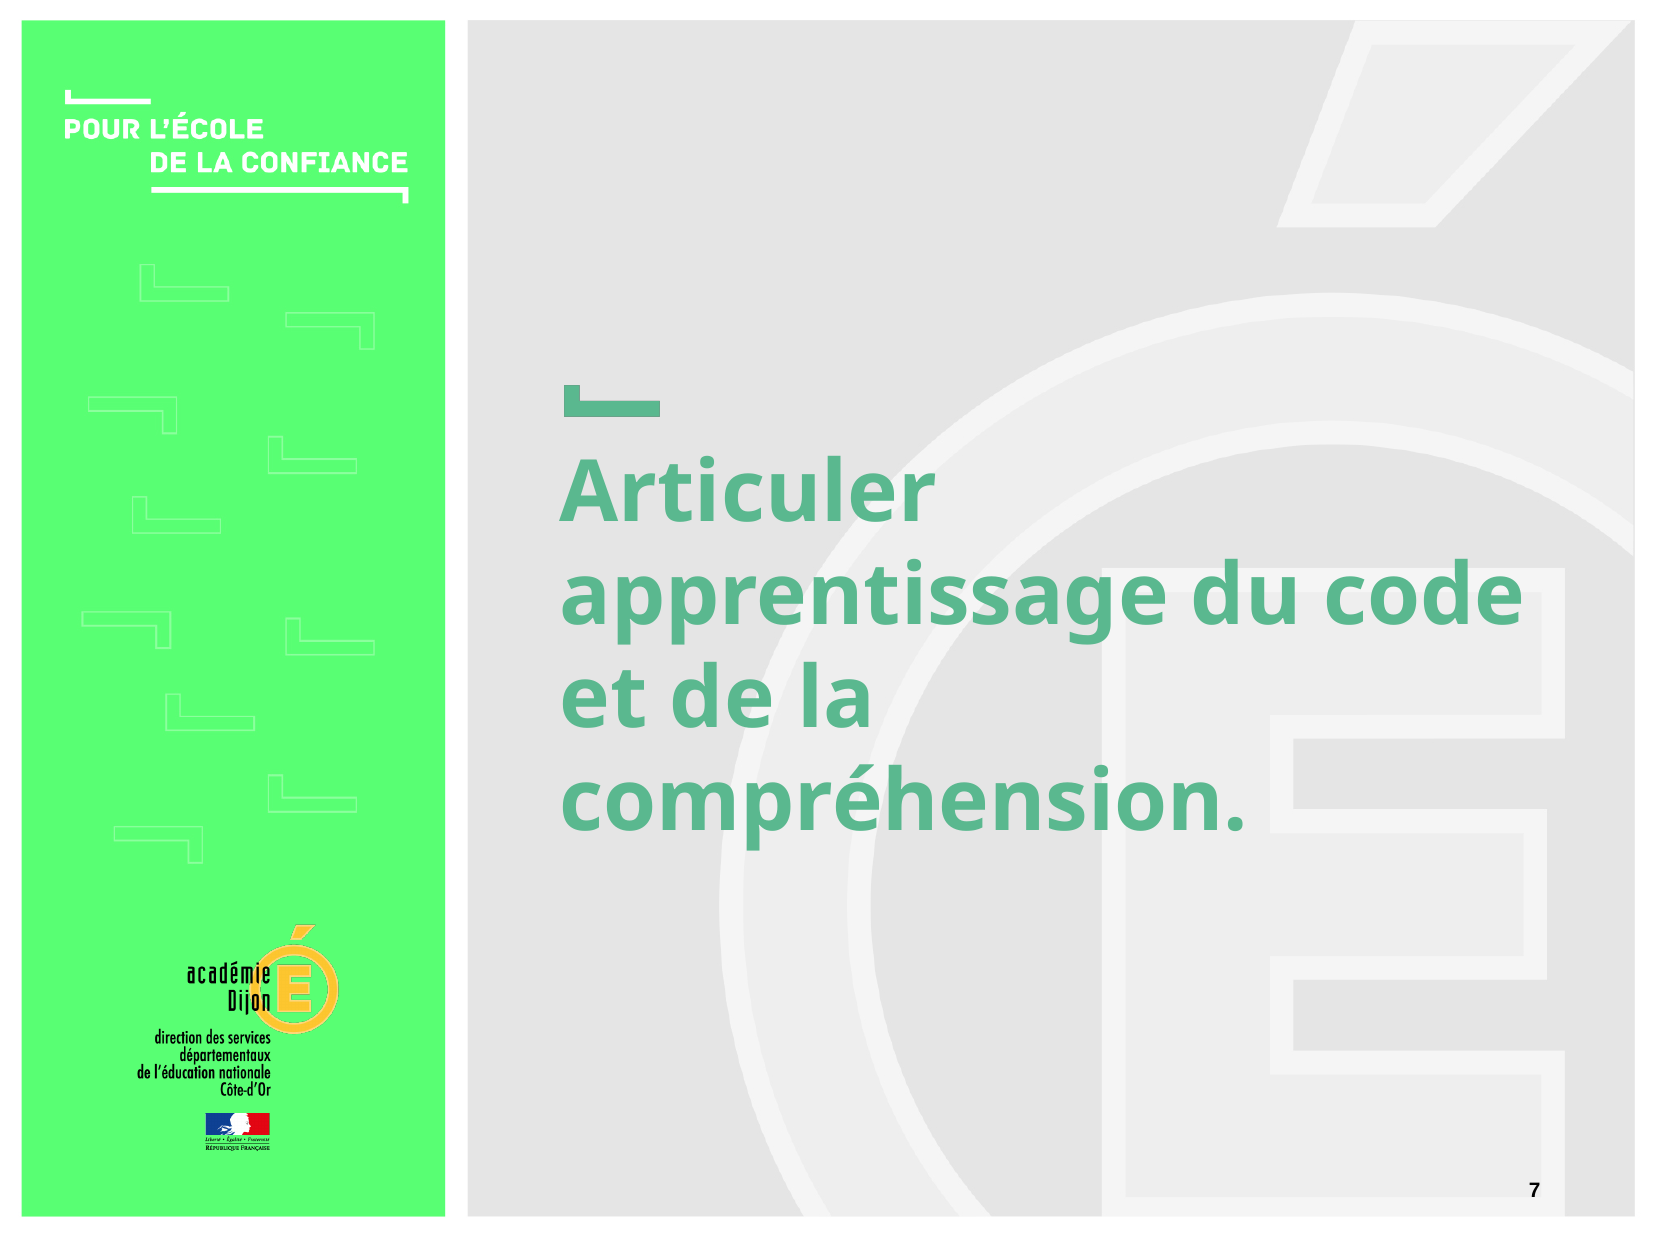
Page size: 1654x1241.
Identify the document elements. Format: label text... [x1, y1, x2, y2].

title Articuler apprentissage du code et de la compréhension. [544, 428, 1556, 791]
text_box <numéro> [1491, 1155, 1556, 1222]
picture [0, 0, 1654, 1241]
